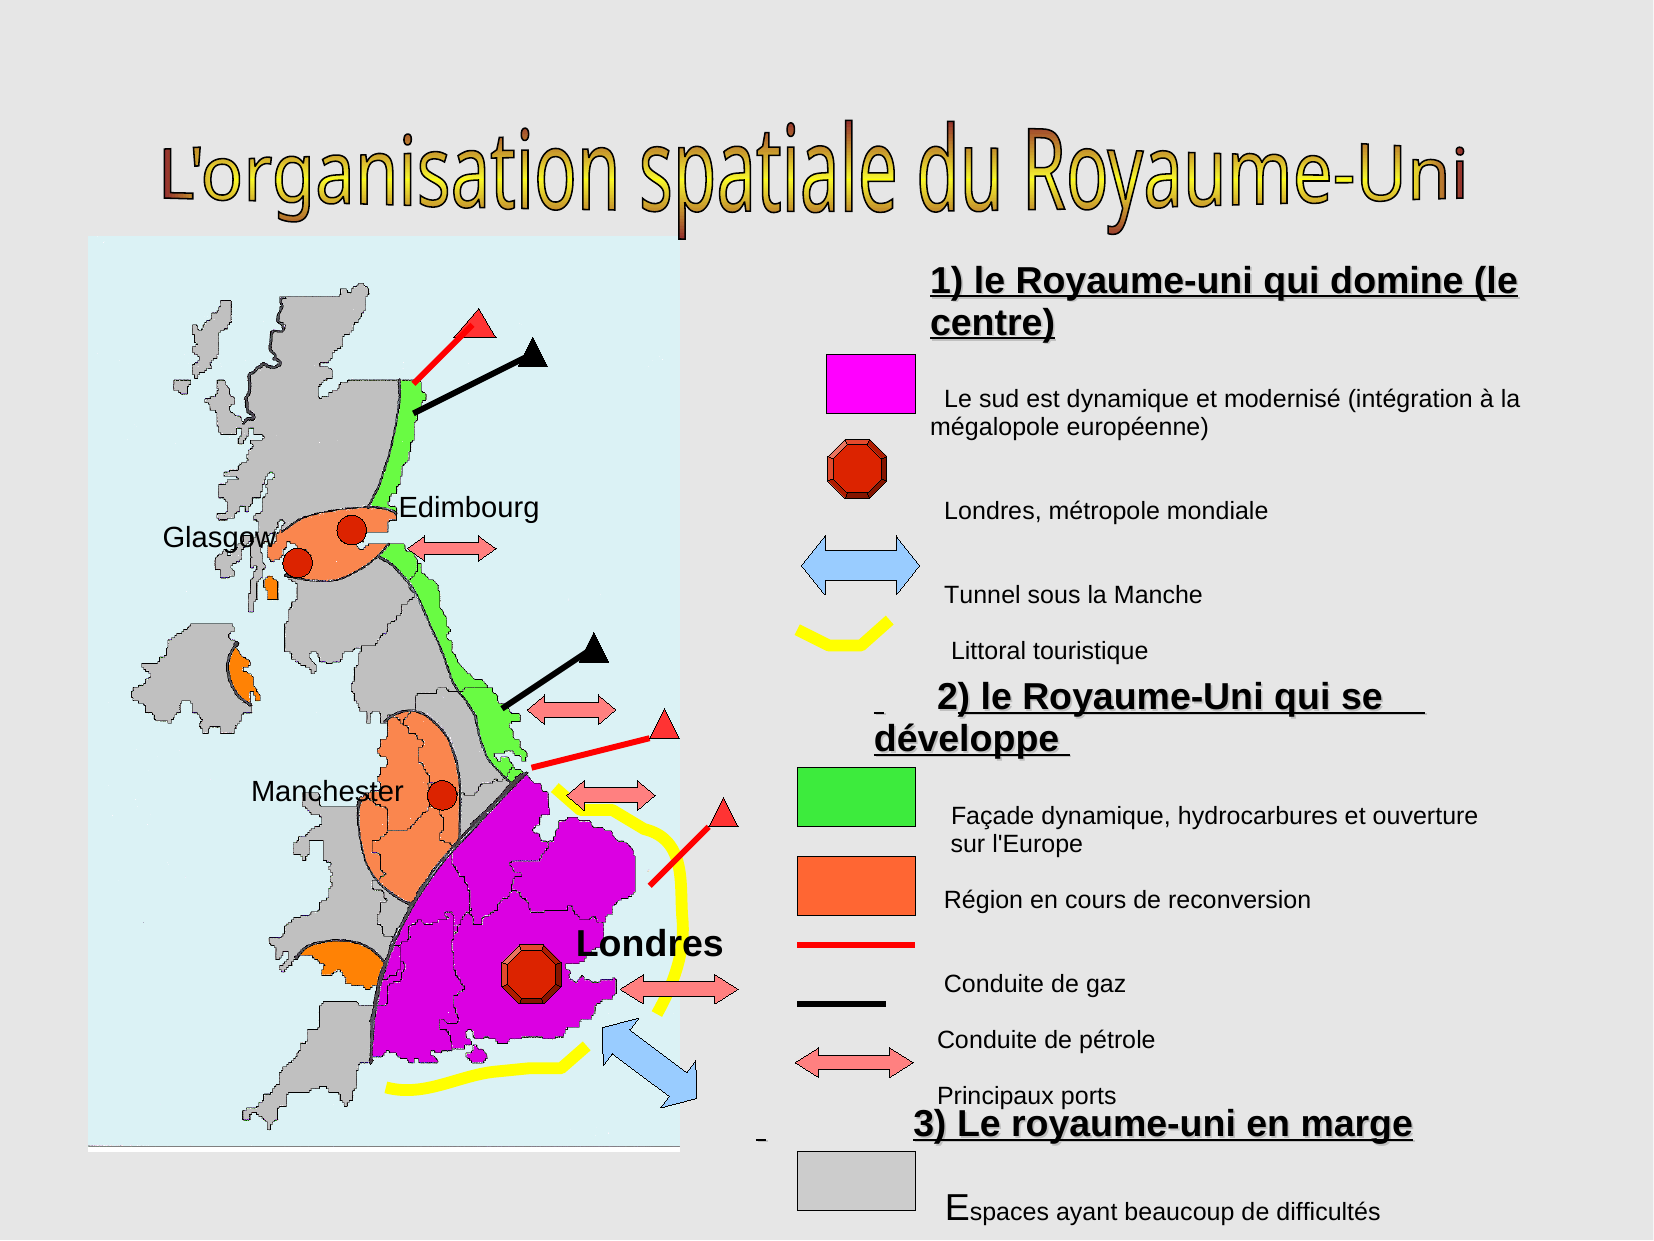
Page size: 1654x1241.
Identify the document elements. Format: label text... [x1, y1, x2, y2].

text_box L'organisation spatiale du Royaume-Uni [1413, 159, 1446, 200]
text_box [443, 780, 458, 811]
text_box [336, 515, 367, 545]
text_box [797, 856, 916, 916]
text_box L'organisation spatiale du Royaume-Uni [920, 121, 954, 213]
text_box L'organisation spatiale du Royaume-Uni [803, 145, 834, 213]
text_box L'organisation spatiale du Royaume-Uni [719, 146, 751, 213]
text_box [795, 1047, 914, 1078]
text_box 2) le Royaume-Uni qui se développe Façade dynamique, hydrocarbures et ouverture sur l'Europe Région en cours de reconversion Conduite de gaz Conduite de pétrole Principaux ports [856, 665, 1506, 1092]
text_box L'organisation spatiale du Royaume-Uni [204, 158, 240, 201]
text_box L'organisation spatiale du Royaume-Uni [1028, 128, 1065, 210]
text_box [579, 632, 609, 663]
text_box L'organisation spatiale du Royaume-Uni [1296, 155, 1330, 204]
text_box L'organisation spatiale du Royaume-Uni [1361, 143, 1401, 202]
text_box [620, 974, 739, 1004]
text_box L'organisation spatiale du Royaume-Uni [582, 147, 615, 211]
text_box [502, 945, 562, 1004]
text_box L'organisation spatiale du Royaume-Uni [861, 146, 895, 213]
text_box L'organisation spatiale du Royaume-Uni [537, 148, 574, 211]
text_box [826, 354, 916, 414]
text_box [708, 797, 739, 827]
text_box L'organisation spatiale du Royaume-Uni [318, 155, 350, 204]
text_box L'organisation spatiale du Royaume-Uni [965, 147, 998, 212]
text_box L'organisation spatiale du Royaume-Uni [360, 153, 393, 205]
text_box L'organisation spatiale du Royaume-Uni [491, 137, 515, 210]
text_box L'organisation spatiale du Royaume-Uni [1188, 152, 1221, 207]
text_box L'organisation spatiale du Royaume-Uni [164, 148, 193, 199]
text_box L'organisation spatiale du Royaume-Uni [642, 146, 670, 212]
text_box L'organisation spatiale du Royaume-Uni [1069, 148, 1105, 210]
text_box [407, 535, 497, 562]
text_box 1) le Royaume-uni qui domine (le centre) Le sud est dynamique et modernisé (intégration à la mégalopole européenne) Londres, métropole mondiale Tunnel sous la Manche Littoral touristique [915, 251, 1625, 678]
text_box L'organisation spatiale du Royaume-Uni [1107, 150, 1144, 235]
text_box [827, 439, 887, 499]
text_box L'organisation spatiale du Royaume-Uni [757, 132, 781, 213]
picture [88, 236, 680, 1152]
text_box [797, 1151, 916, 1211]
text_box Manchester [236, 767, 443, 816]
text_box [797, 767, 916, 827]
text_box 3) Le royaume-uni en marge Espaces ayant beaucoup de difficultés [738, 1092, 1506, 1241]
text_box [801, 535, 920, 595]
text_box [566, 780, 656, 811]
picture [644, 974, 668, 981]
text_box [453, 308, 497, 338]
text_box Londres [561, 915, 798, 974]
text_box [282, 562, 313, 578]
text_box L'organisation spatiale du Royaume-Uni [453, 150, 485, 209]
text_box Edimbourg [383, 483, 562, 532]
text_box [649, 708, 680, 739]
text_box L'organisation spatiale du Royaume-Uni [275, 156, 310, 222]
text_box L'organisation spatiale du Royaume-Uni [249, 157, 272, 201]
text_box L'organisation spatiale du Royaume-Uni [1146, 150, 1178, 209]
text_box [518, 337, 548, 367]
text_box Glasgow [147, 513, 325, 562]
text_box L'organisation spatiale du Royaume-Uni [678, 146, 713, 240]
text_box L'organisation spatiale du Royaume-Uni [1232, 153, 1287, 205]
text_box [602, 1018, 697, 1108]
text_box [527, 694, 616, 725]
text_box L'organisation spatiale du Royaume-Uni [420, 151, 448, 208]
